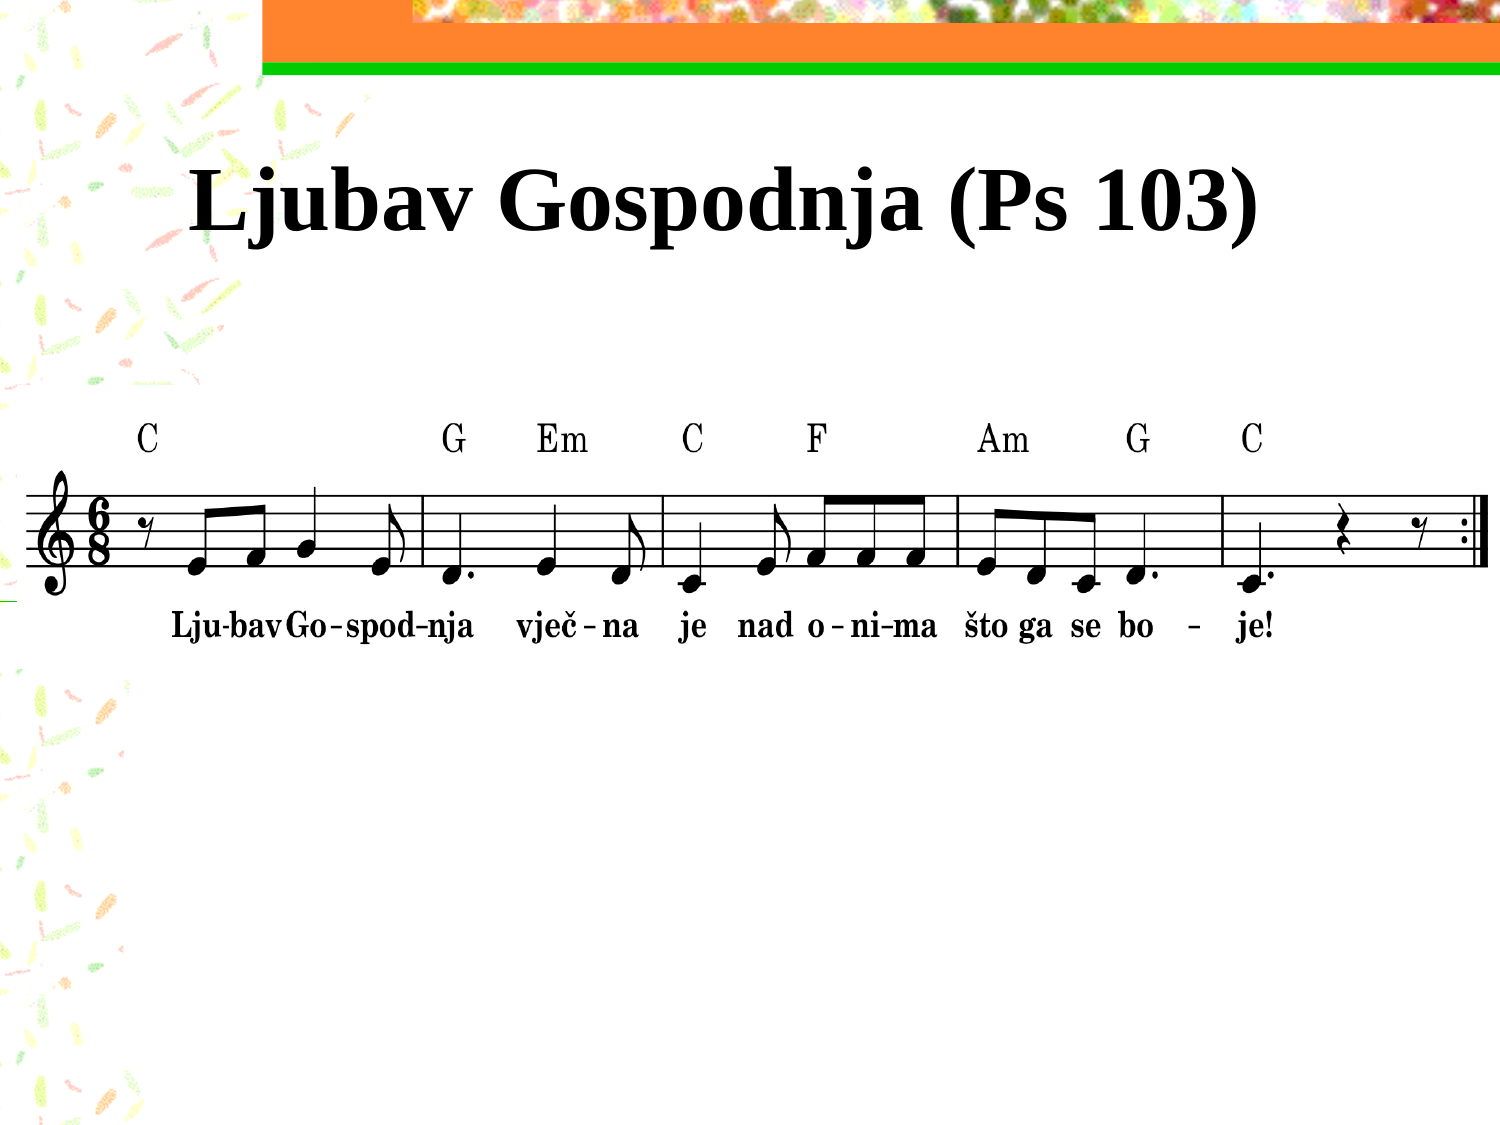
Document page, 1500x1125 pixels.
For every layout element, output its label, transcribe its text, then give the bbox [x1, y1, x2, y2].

title Ljubav Gospodnja (Ps 103) [87, 99, 1363, 288]
picture [0, 0, 1500, 1125]
picture [412, 0, 1500, 23]
